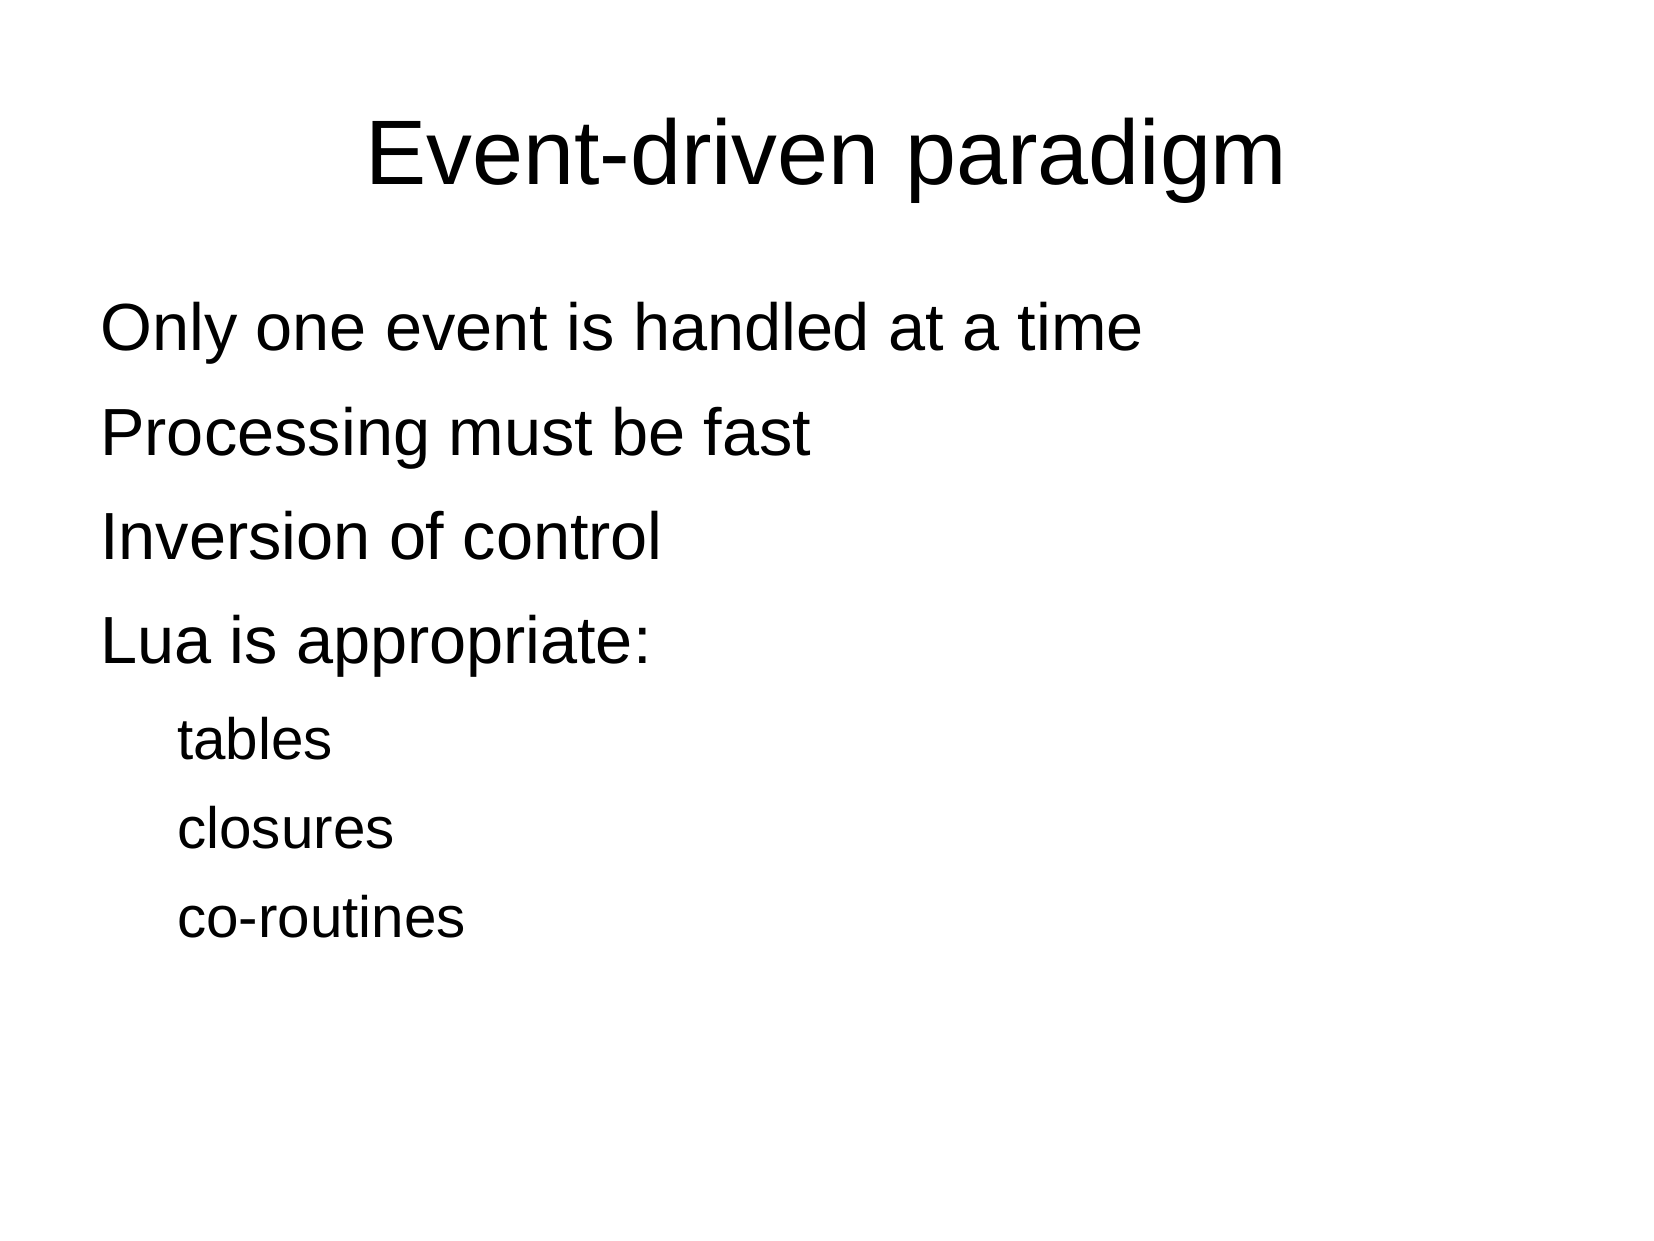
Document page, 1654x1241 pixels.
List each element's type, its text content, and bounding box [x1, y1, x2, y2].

title Event-driven paradigm [82, 49, 1571, 257]
list Only one event is handled at a time Processing must be fast Inversion of control Lua is appropriate: tables closures co-routines [82, 290, 1571, 1094]
